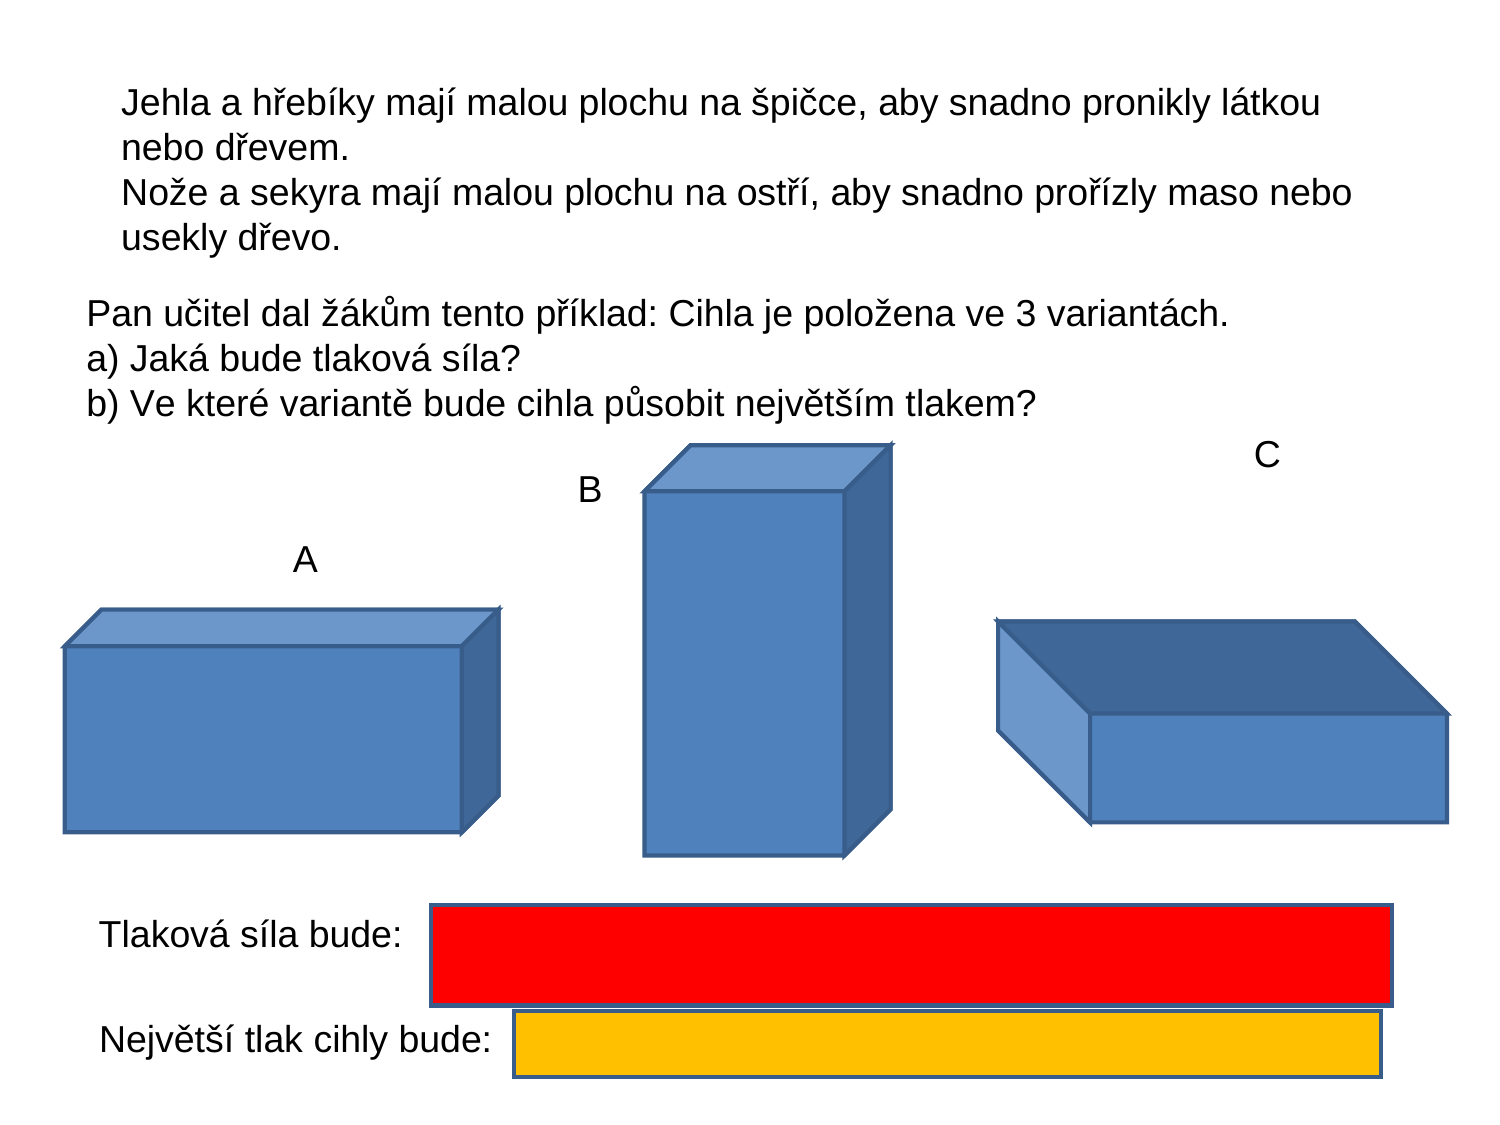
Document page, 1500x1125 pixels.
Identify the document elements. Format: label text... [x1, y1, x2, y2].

text_box [513, 1011, 1382, 1077]
text_box B [562, 456, 618, 518]
text_box C [1258, 444, 1266, 464]
text_box [64, 609, 499, 833]
text_box Jehla a hřebíky mají malou plochu na špičce, aby snadno pronikly látkou nebo dřevem. Nože a sekyra mají malou plochu na ostří, aby snadno prořízly maso nebo usekly dřevo. [106, 70, 1369, 266]
text_box Tlaková síla bude: [83, 902, 422, 963]
text_box [998, 621, 1447, 823]
text_box A [292, 564, 305, 588]
text_box [430, 904, 1392, 1006]
text_box ve variantě B, protože u ní je plocha cihly nejmenší. [504, 1007, 1390, 1069]
text_box Největší tlak cihly bude: [84, 1007, 504, 1069]
text_box A [292, 527, 305, 571]
text_box C [1253, 421, 1266, 483]
text_box stejná, protože hmotnost cihly je vždy stejná ve všech variantách. [422, 902, 1354, 1007]
text_box [644, 445, 891, 856]
text_box A [300, 549, 305, 562]
text_box Pan učitel dal žákům tento příklad: Cihla je položena ve 3 variantách. Jaká bude tlaková síla? Ve které variantě bude cihla působit největším tlakem? [71, 281, 1246, 432]
